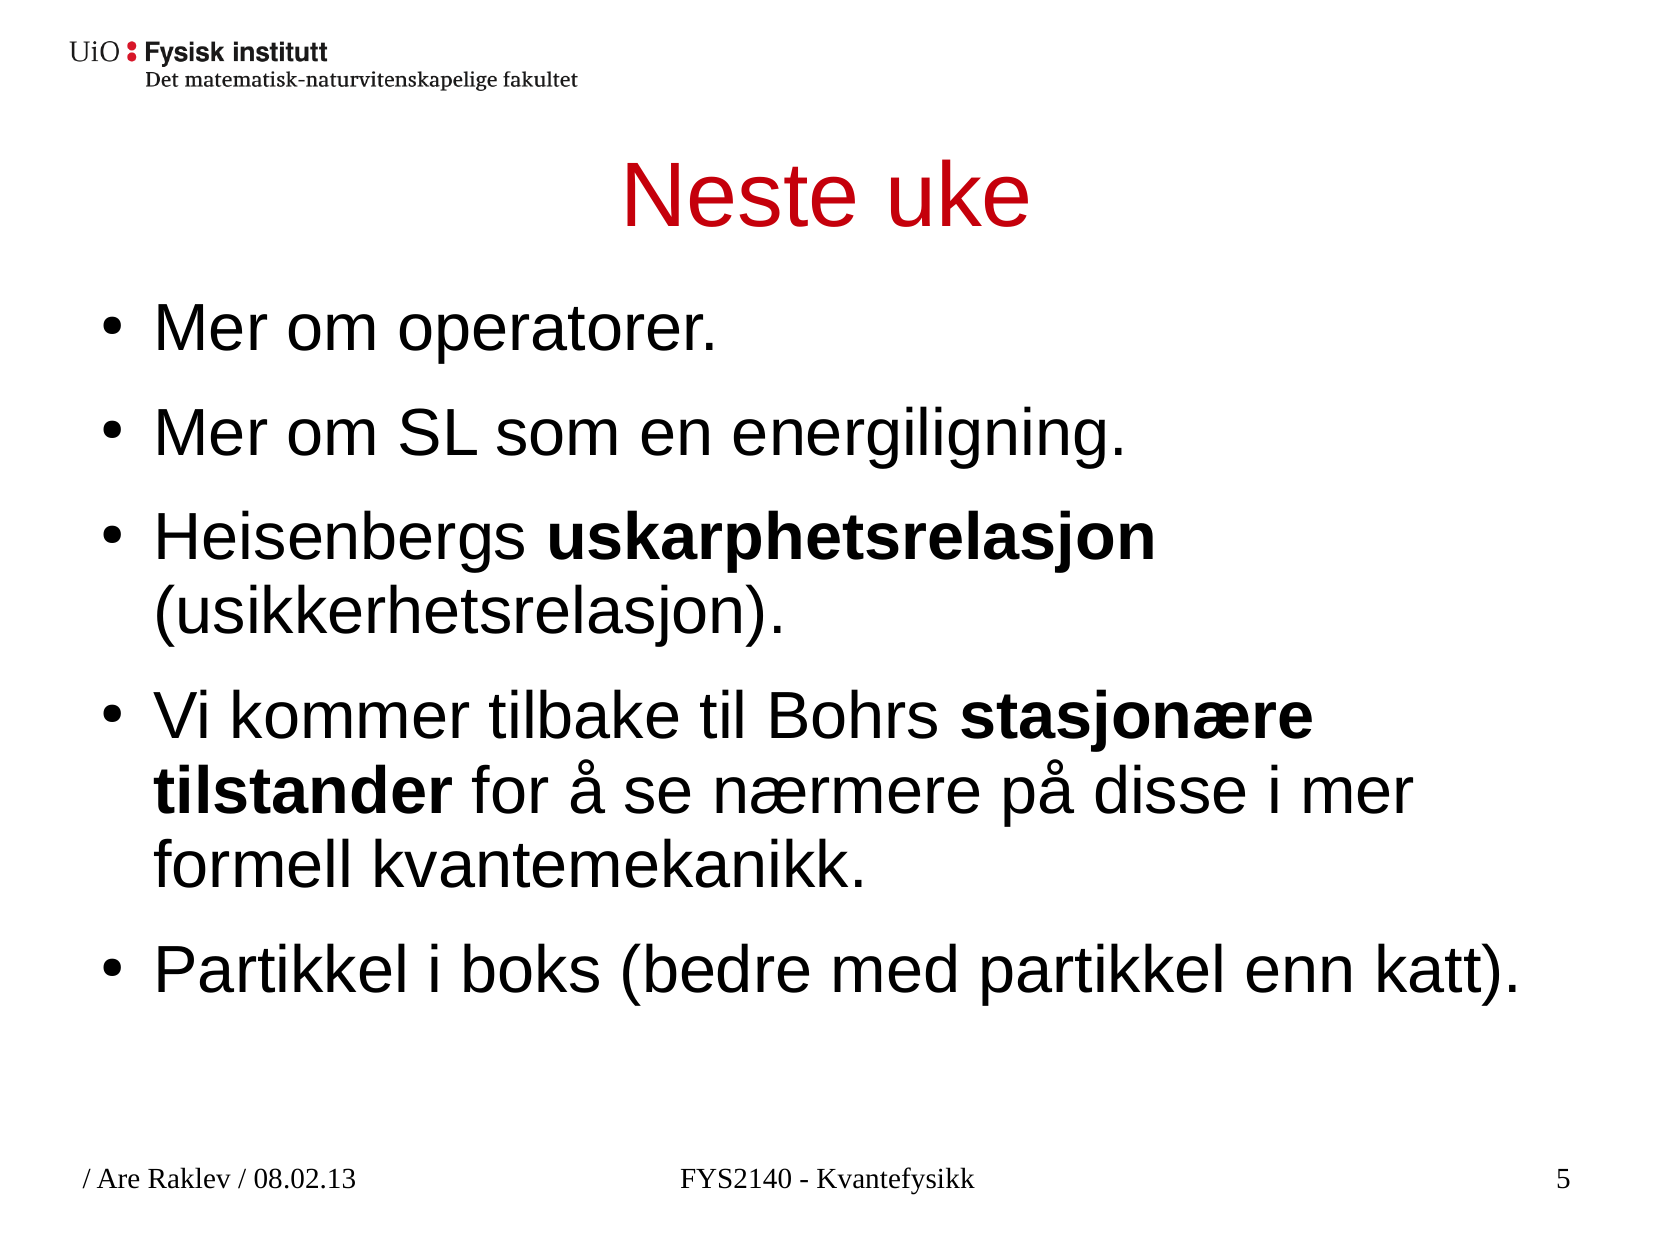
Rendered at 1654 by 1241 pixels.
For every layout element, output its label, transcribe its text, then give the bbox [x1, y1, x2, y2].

title Neste uke [82, 90, 1571, 298]
list Mer om operatorer. Mer om SL som en energiligning. Heisenbergs uskarphetsrelasjon (usikkerhetsrelasjon). Vi kommer tilbake til Bohrs stasjonære tilstander for å se nærmere på disse i mer formell kvantemekanikk. Partikkel i boks (bedre med partikkel enn katt). [82, 290, 1538, 1088]
picture [68, 37, 581, 93]
